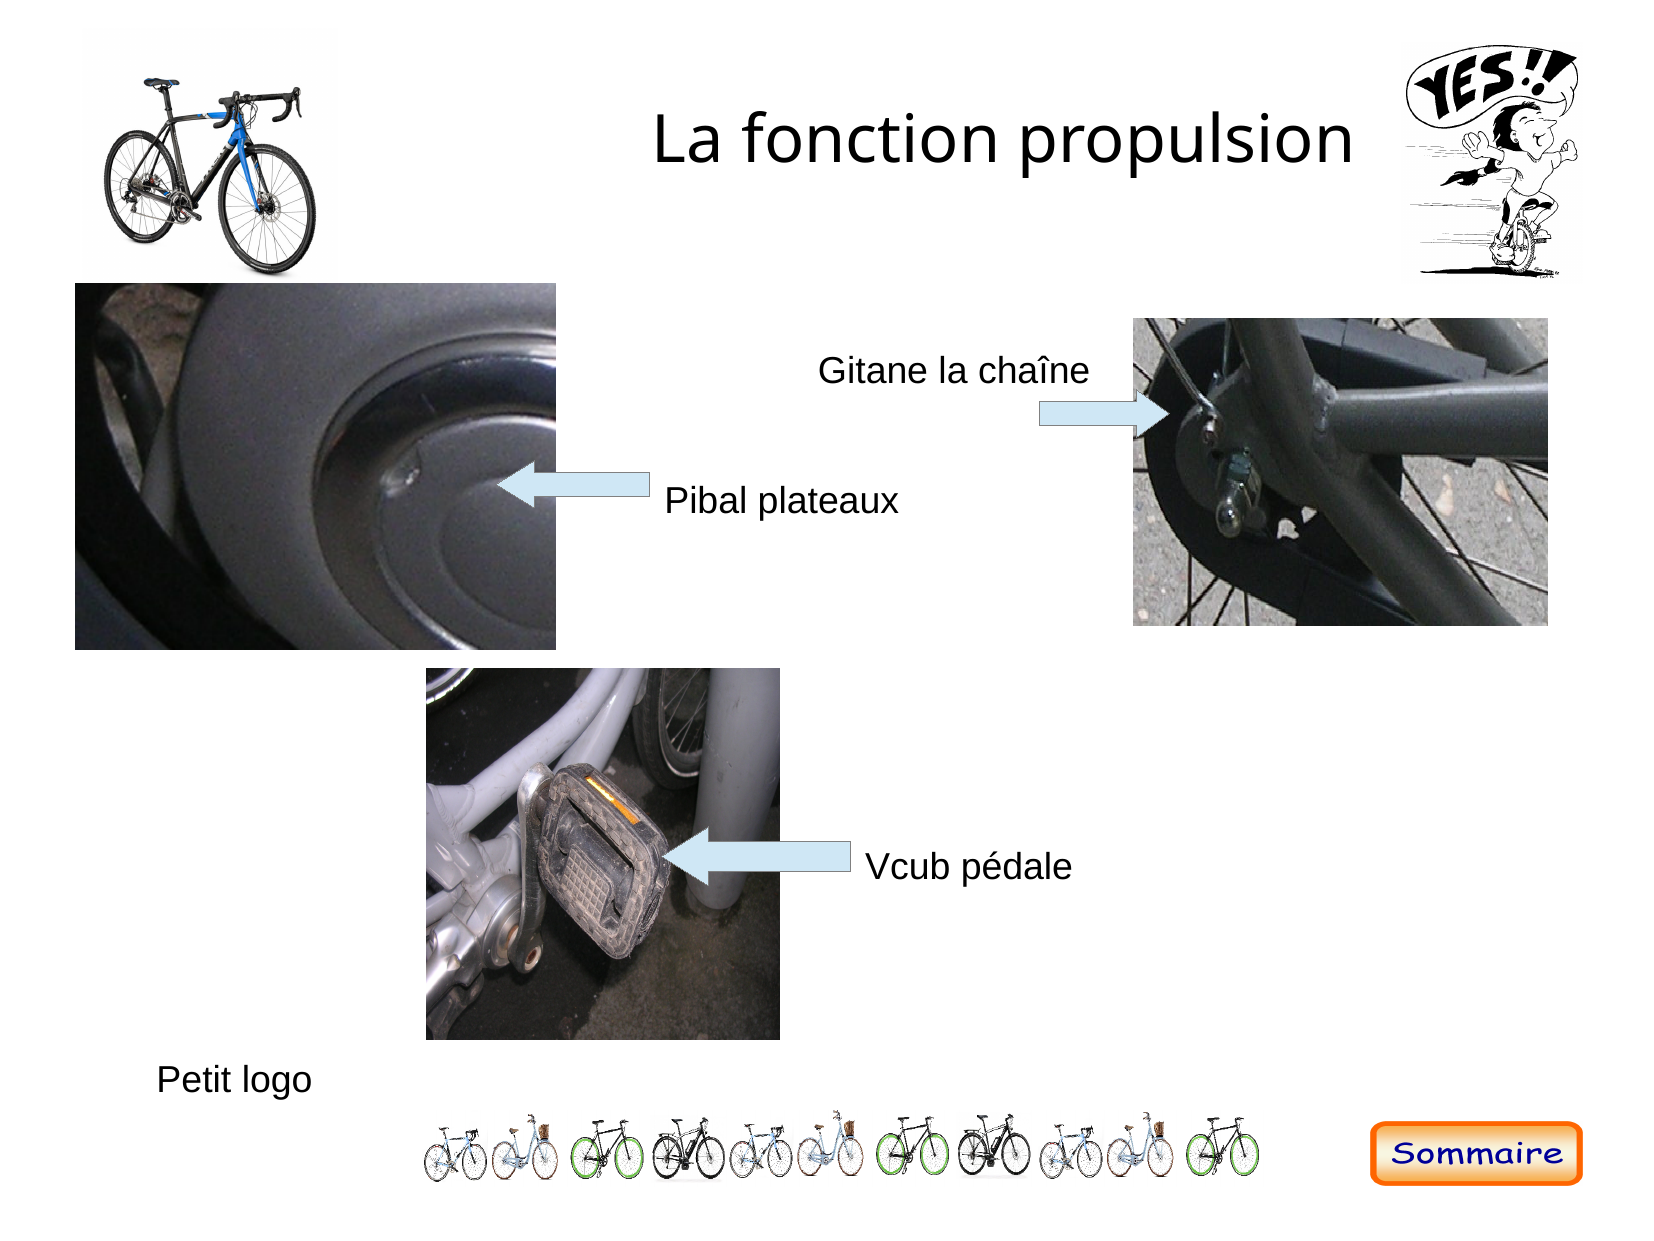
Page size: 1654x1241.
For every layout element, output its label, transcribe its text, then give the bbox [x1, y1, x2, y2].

text_box [661, 826, 850, 886]
text_box [1039, 389, 1170, 438]
picture [1370, 1121, 1583, 1186]
text_box Vcub pédale [850, 838, 1099, 896]
text_box Gitane la chaîne [803, 342, 1106, 400]
picture [422, 1110, 1264, 1187]
picture [1401, 42, 1583, 284]
text_box Pibal plateaux [649, 472, 925, 530]
picture [75, 28, 556, 650]
text_box Petit logo [141, 1051, 328, 1109]
picture [1133, 318, 1548, 626]
picture [426, 668, 780, 1040]
text_box [496, 460, 649, 508]
title La fonction propulsion [425, 49, 1401, 225]
